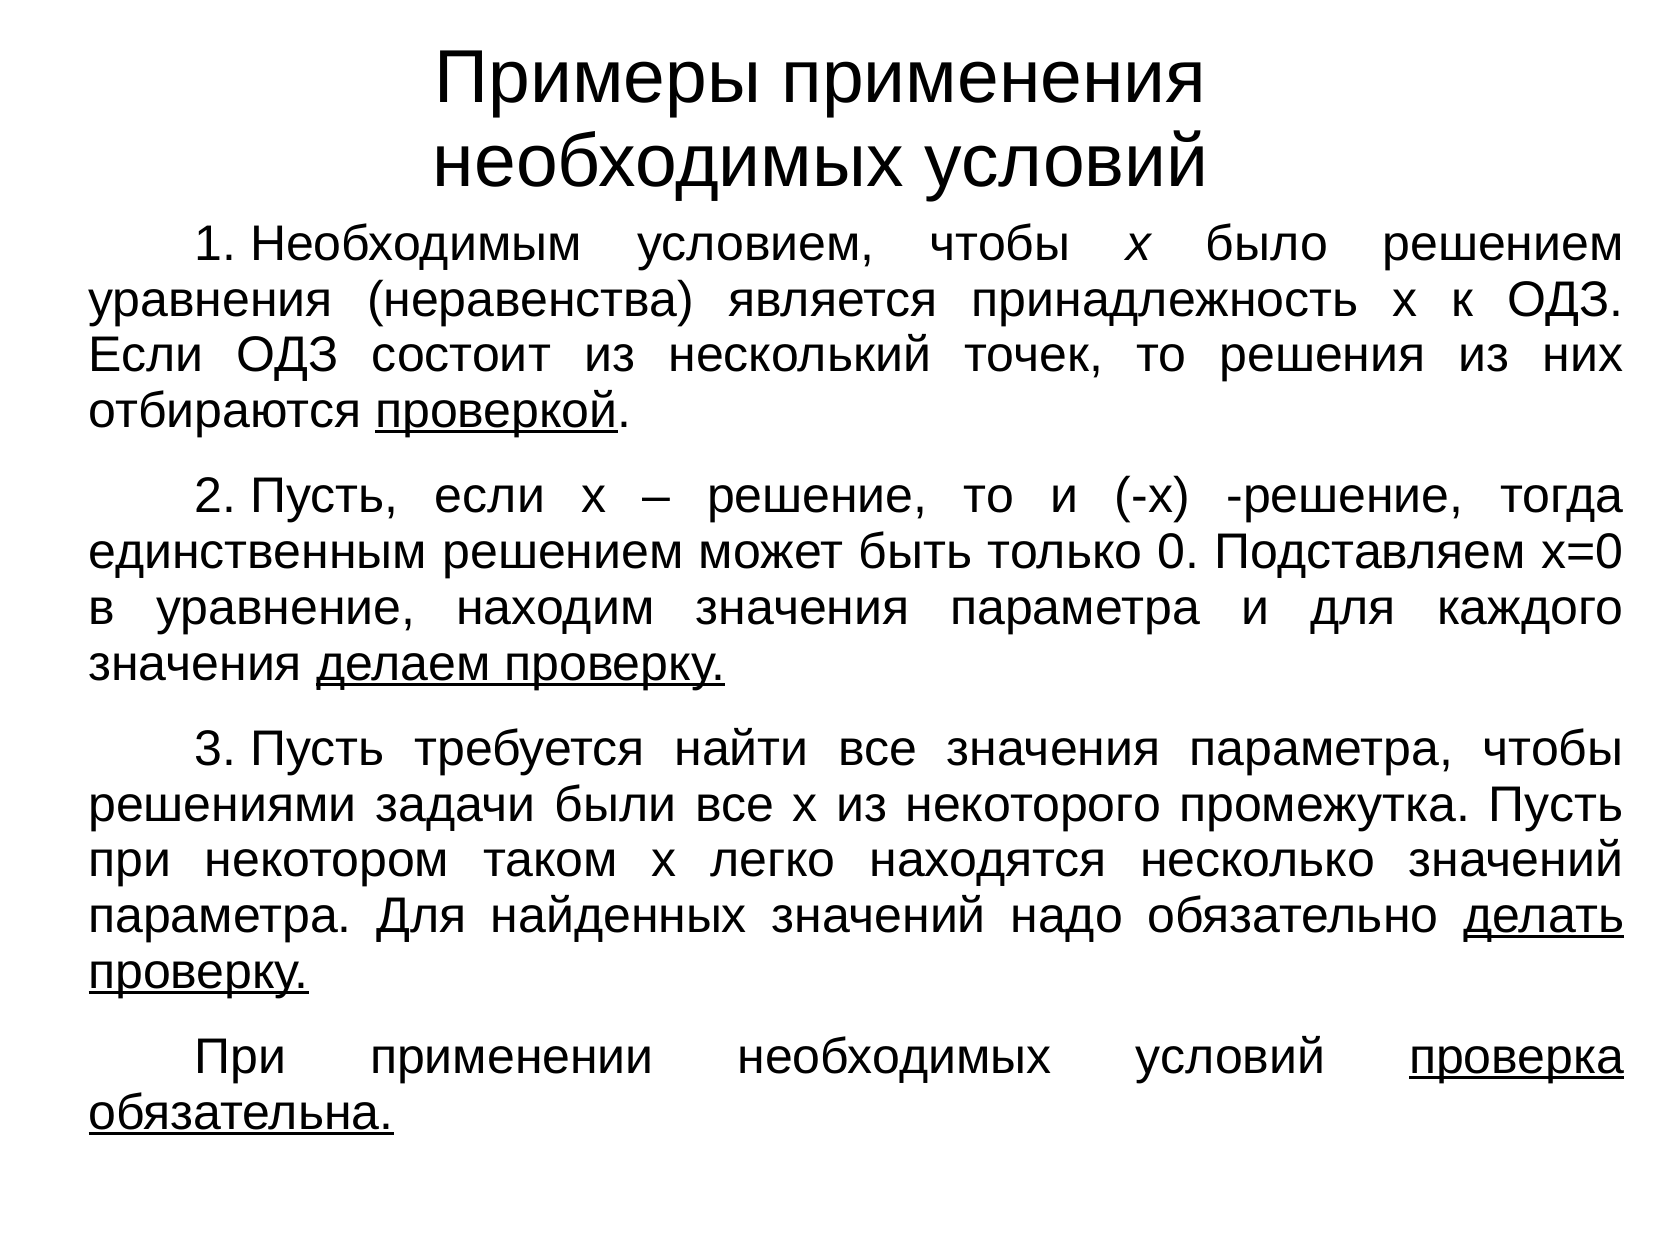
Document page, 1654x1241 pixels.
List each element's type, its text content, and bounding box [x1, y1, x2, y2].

title Примеры применения необходимых условий [76, 0, 1565, 215]
list 1. Необходимым условием, чтобы x было решением уравнения (неравенства) является принадлежность x к ОДЗ. Если ОДЗ состоит из несколький точек, то решения из них отбираются проверкой. 2. Пусть, если x – решение, то и (-x) -решение, тогда единственным решением может быть только 0. Подставляем x=0 в уравнение, находим значения параметра и для каждого значения делаем проверку. 3. Пусть требуется найти все значения параметра, чтобы решениями задачи были все х из некоторого промежутка. Пусть при некотором таком x легко находятся несколько значений параметра. Для найденных значений надо обязательно делать проверку. При применении необходимых условий проверка обязательна. [17, 215, 1625, 1140]
